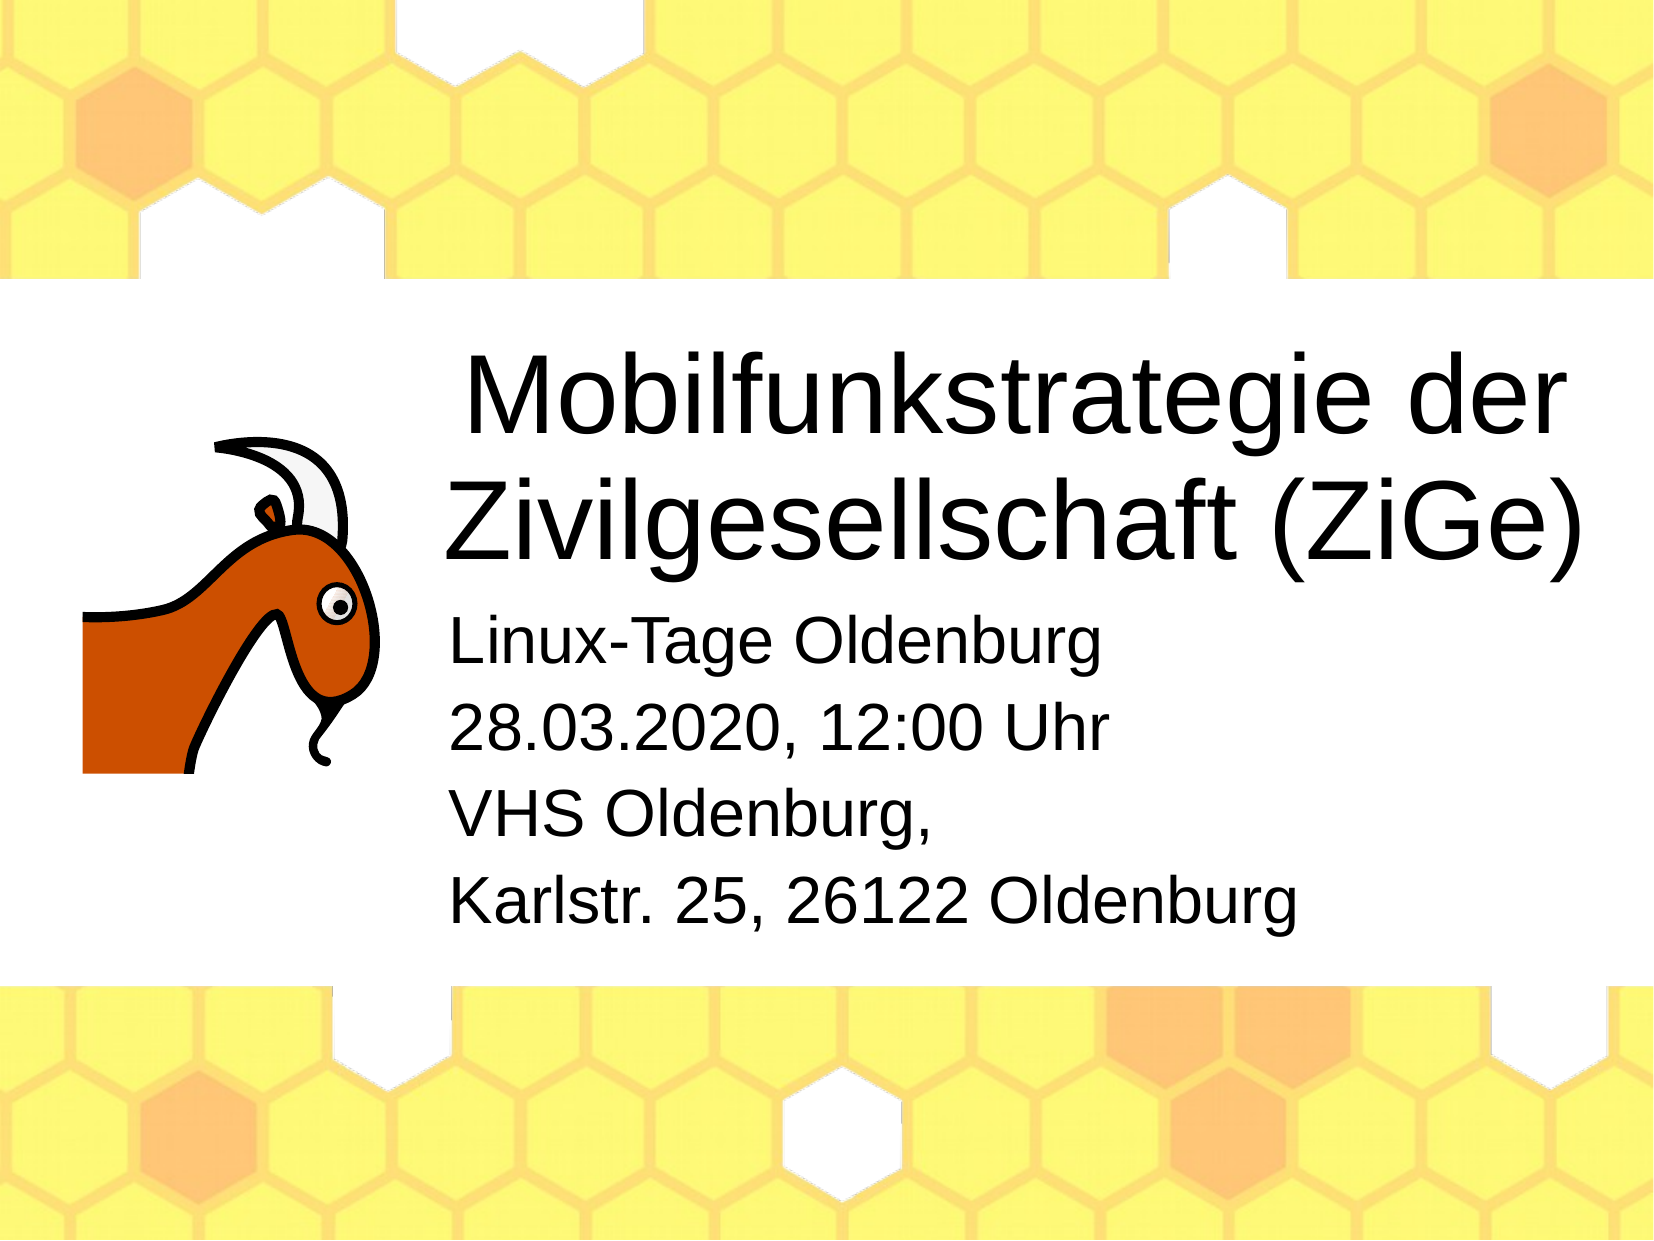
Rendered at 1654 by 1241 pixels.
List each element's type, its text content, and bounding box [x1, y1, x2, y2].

picture [82, 419, 438, 774]
title Mobilfunkstrategie der Zivilgesellschaft (ZiGe) [407, 324, 1625, 591]
picture [0, 0, 1654, 279]
list Linux-Tage Oldenburg 28.03.2020, 12:00 Uhr VHS Oldenburg, Karlstr. 25, 26122 Oldenburg [448, 603, 1454, 939]
picture [0, 986, 1654, 1240]
